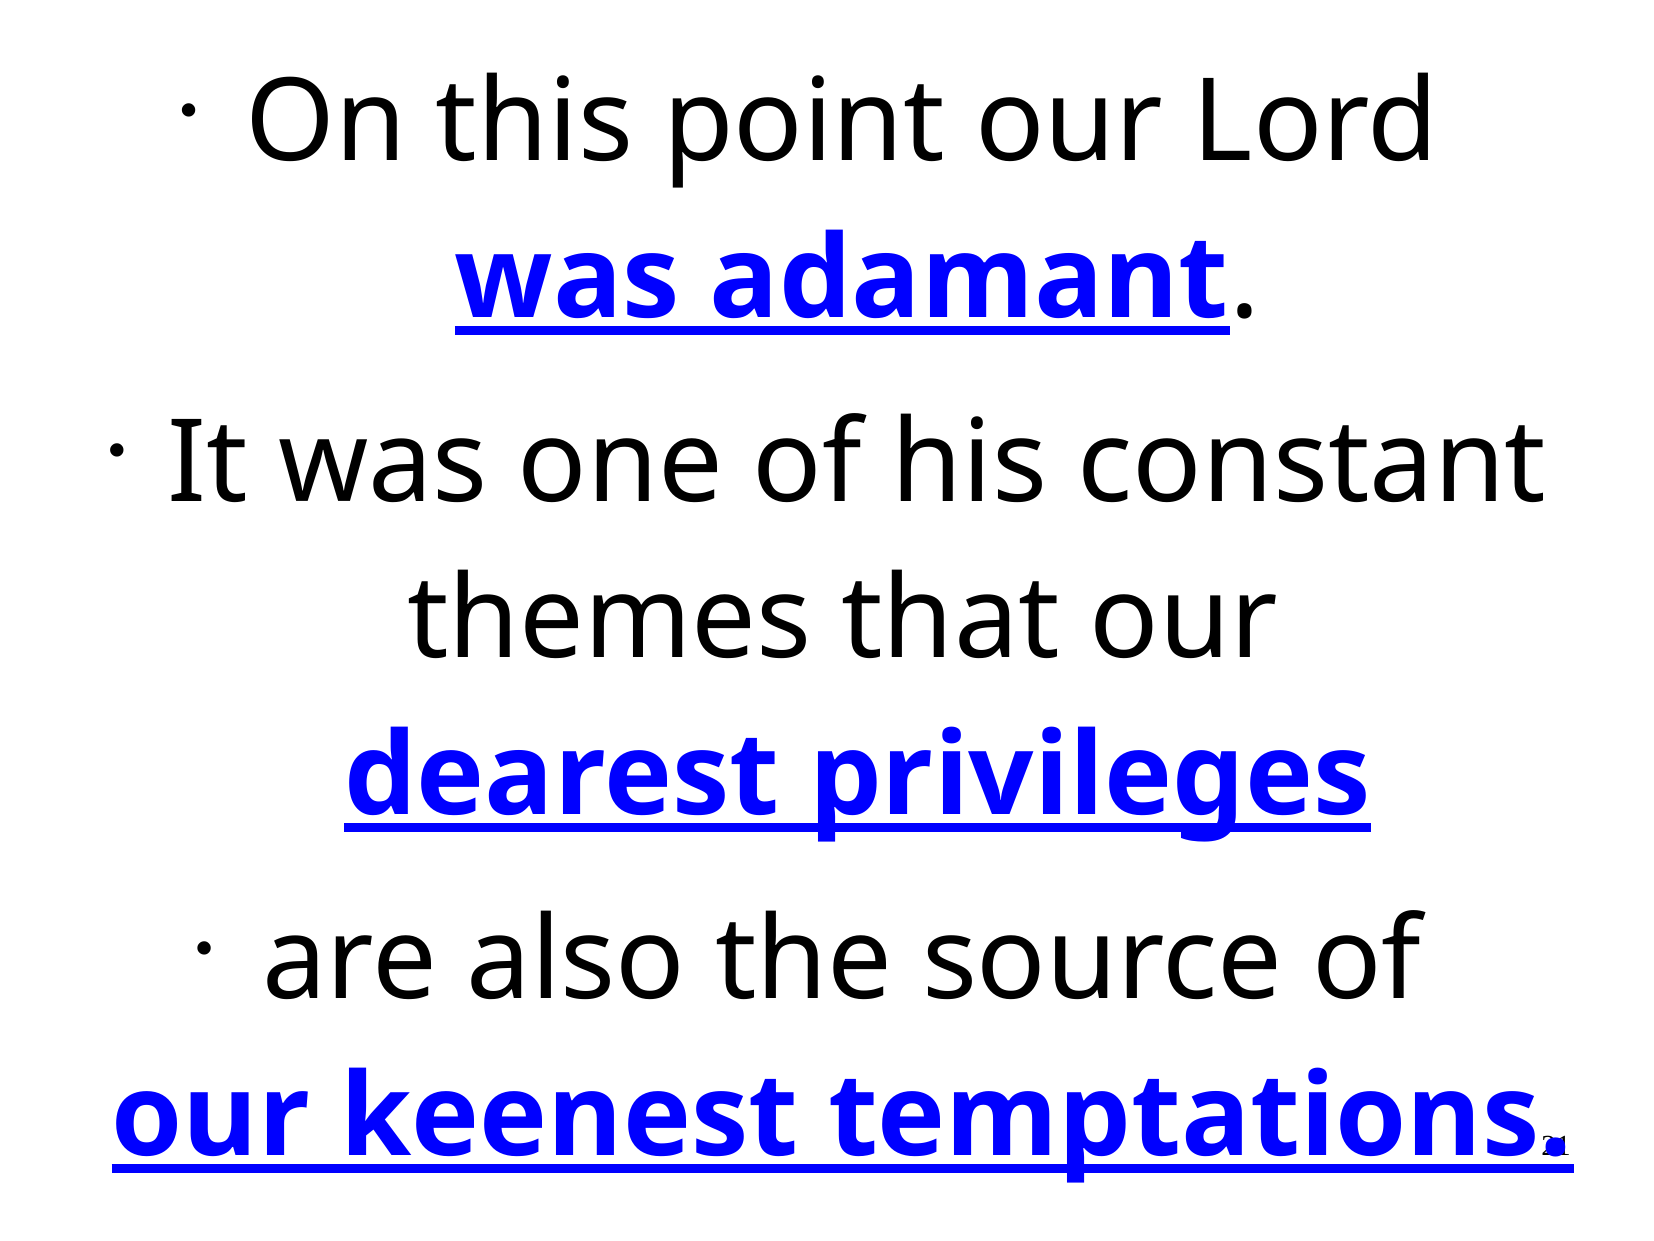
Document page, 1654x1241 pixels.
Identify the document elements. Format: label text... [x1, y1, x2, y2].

list On this point our Lord was adamant. It was one of his constant themes that our dearest privileges are also the source of our keenest temptations. [37, 37, 1613, 1201]
